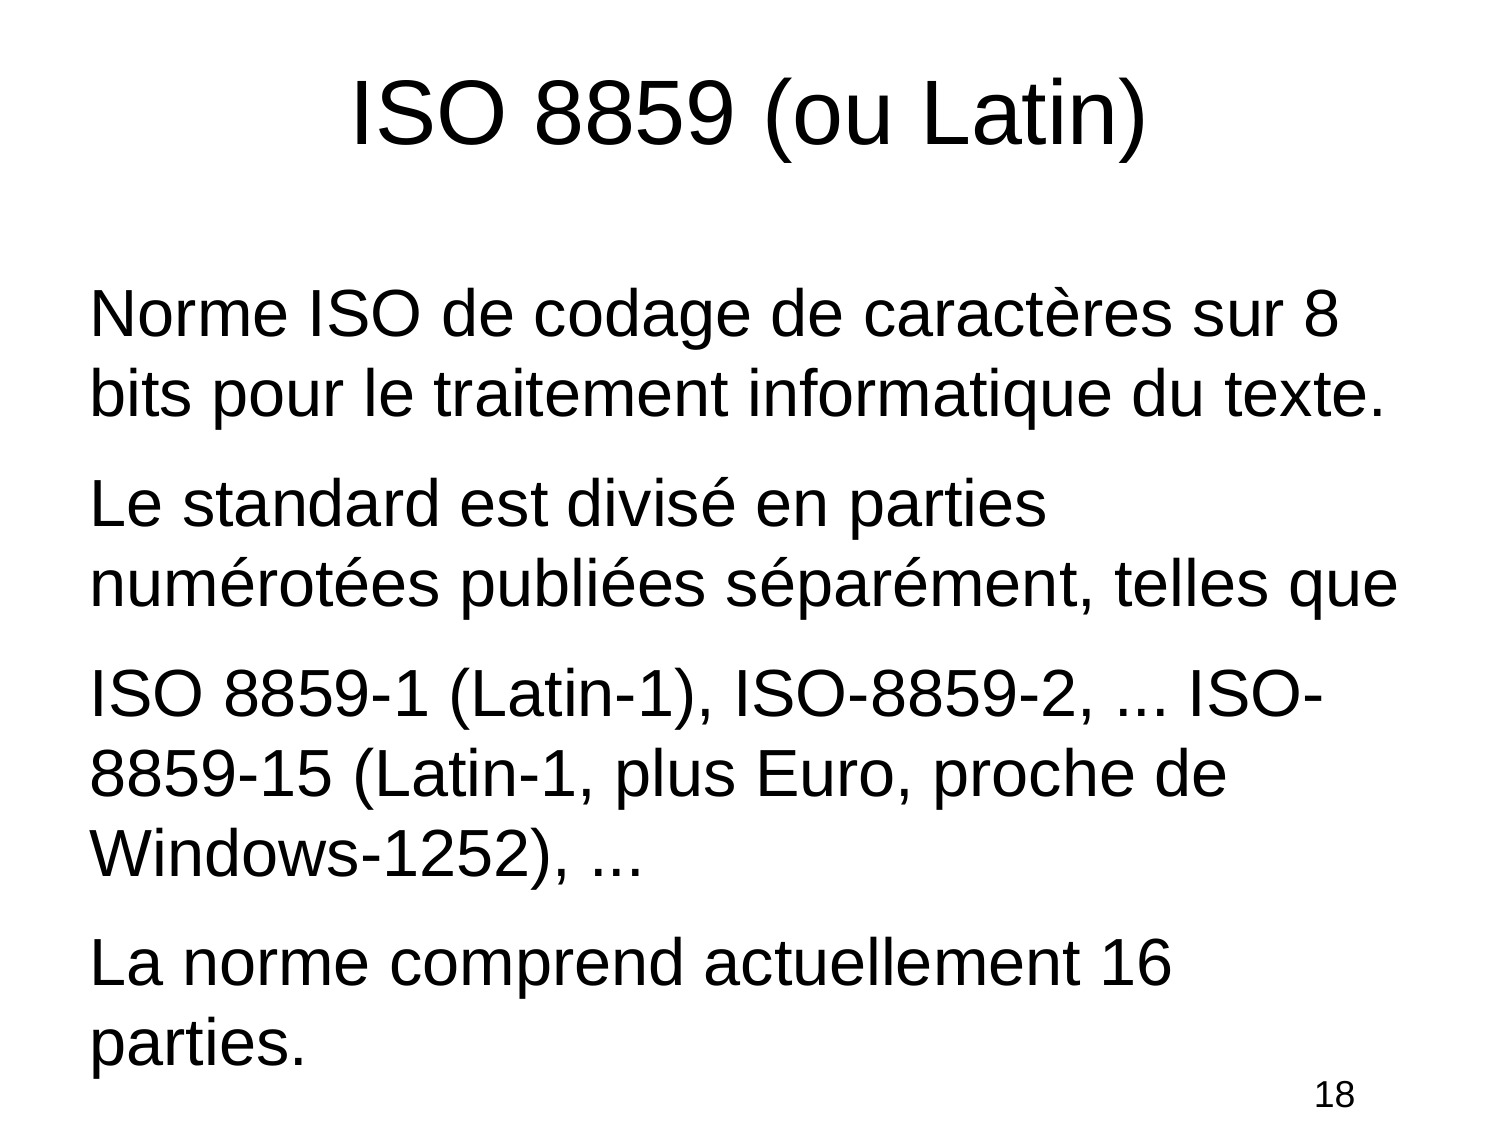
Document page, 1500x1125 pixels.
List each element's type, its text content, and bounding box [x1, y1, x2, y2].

list Norme ISO de codage de caractères sur 8 bits pour le traitement informatique du texte. Le standard est divisé en parties numérotées publiées séparément, telles que ISO 8859-1 (Latin-1), ISO-8859-2, ... ISO-8859-15 (Latin-1, plus Euro, proche de Windows-1252), ... La norme comprend actuellement 16 parties. [75, 262, 1425, 1090]
title ISO 8859 (ou Latin) [75, 45, 1425, 233]
